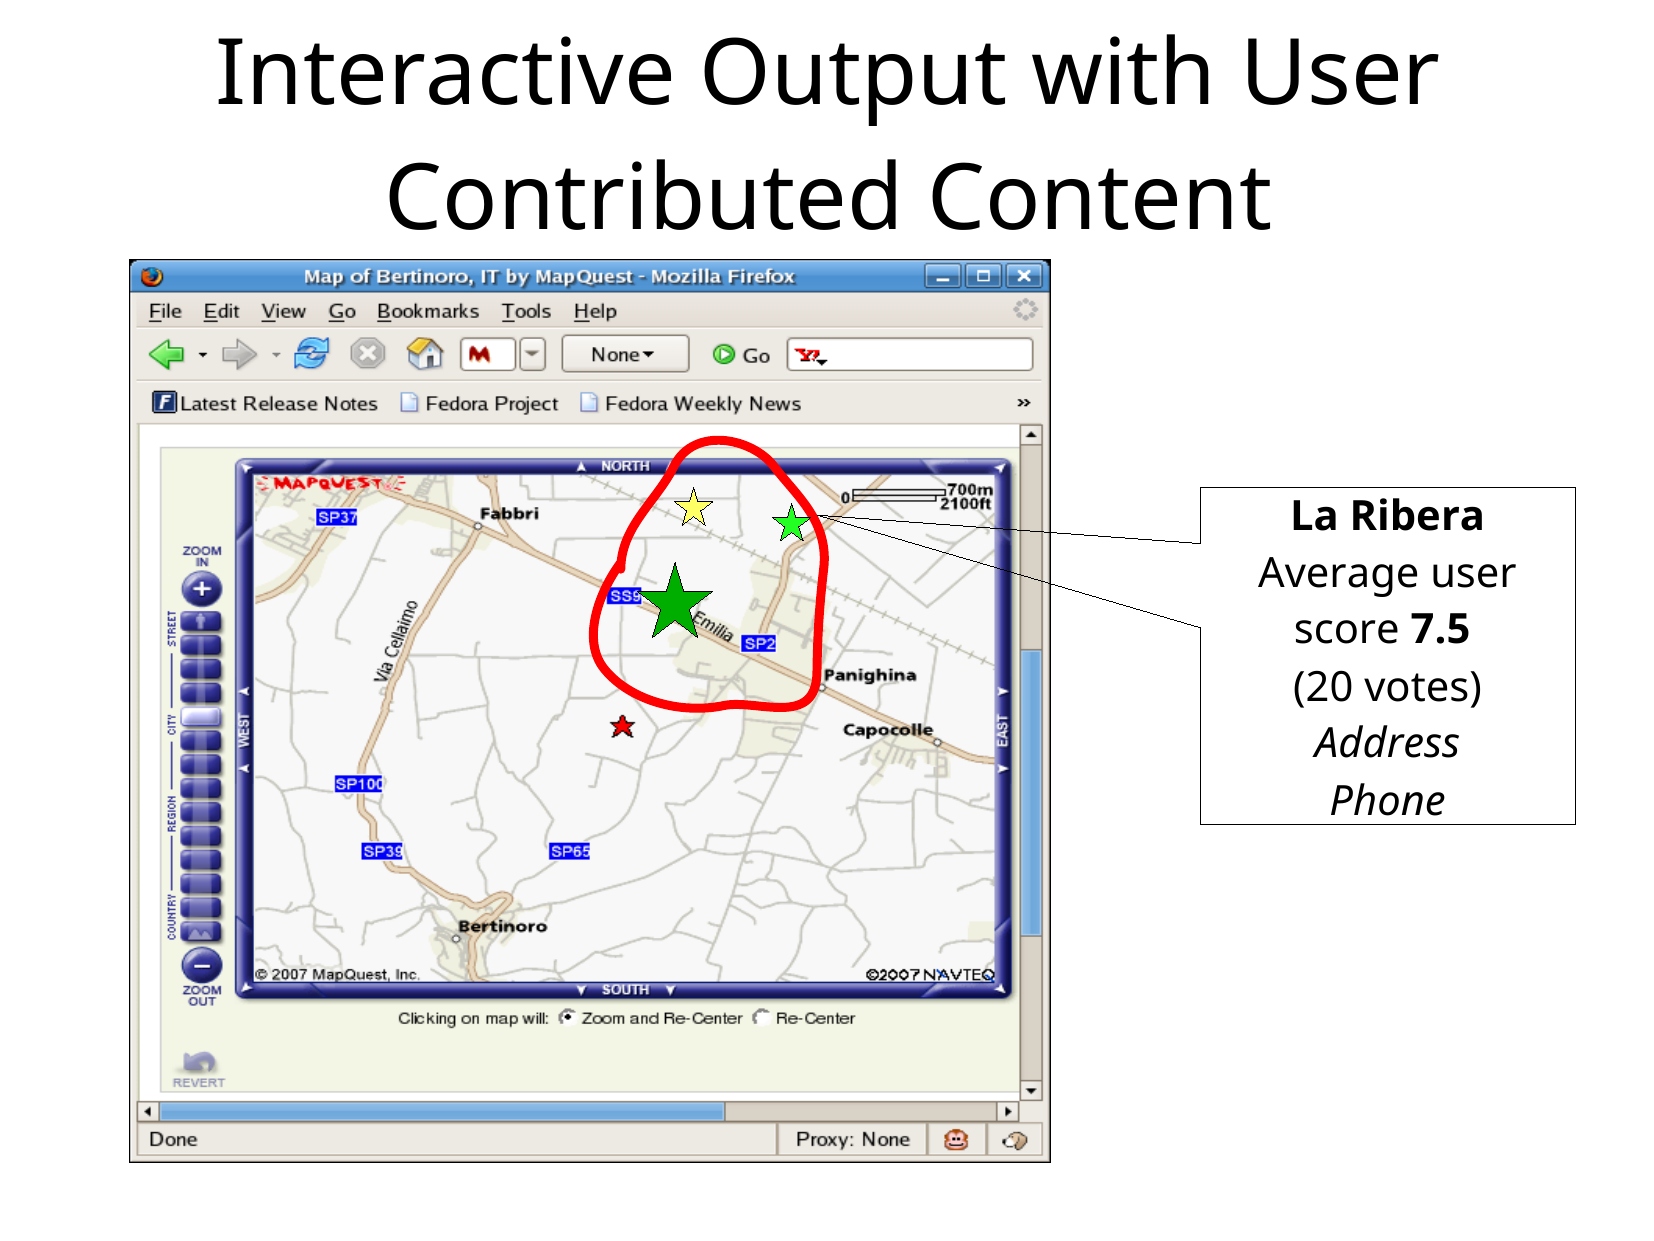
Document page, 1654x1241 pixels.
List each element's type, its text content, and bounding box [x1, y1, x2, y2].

picture [129, 259, 1051, 1163]
text_box La Ribera Average user score 7.5 (20 votes) Address Phone [817, 487, 1576, 825]
picture [598, 445, 819, 703]
title Interactive Output with User Contributed Content [82, 20, 1576, 243]
text_box [772, 503, 811, 541]
text_box [637, 562, 713, 638]
text_box [674, 487, 713, 526]
